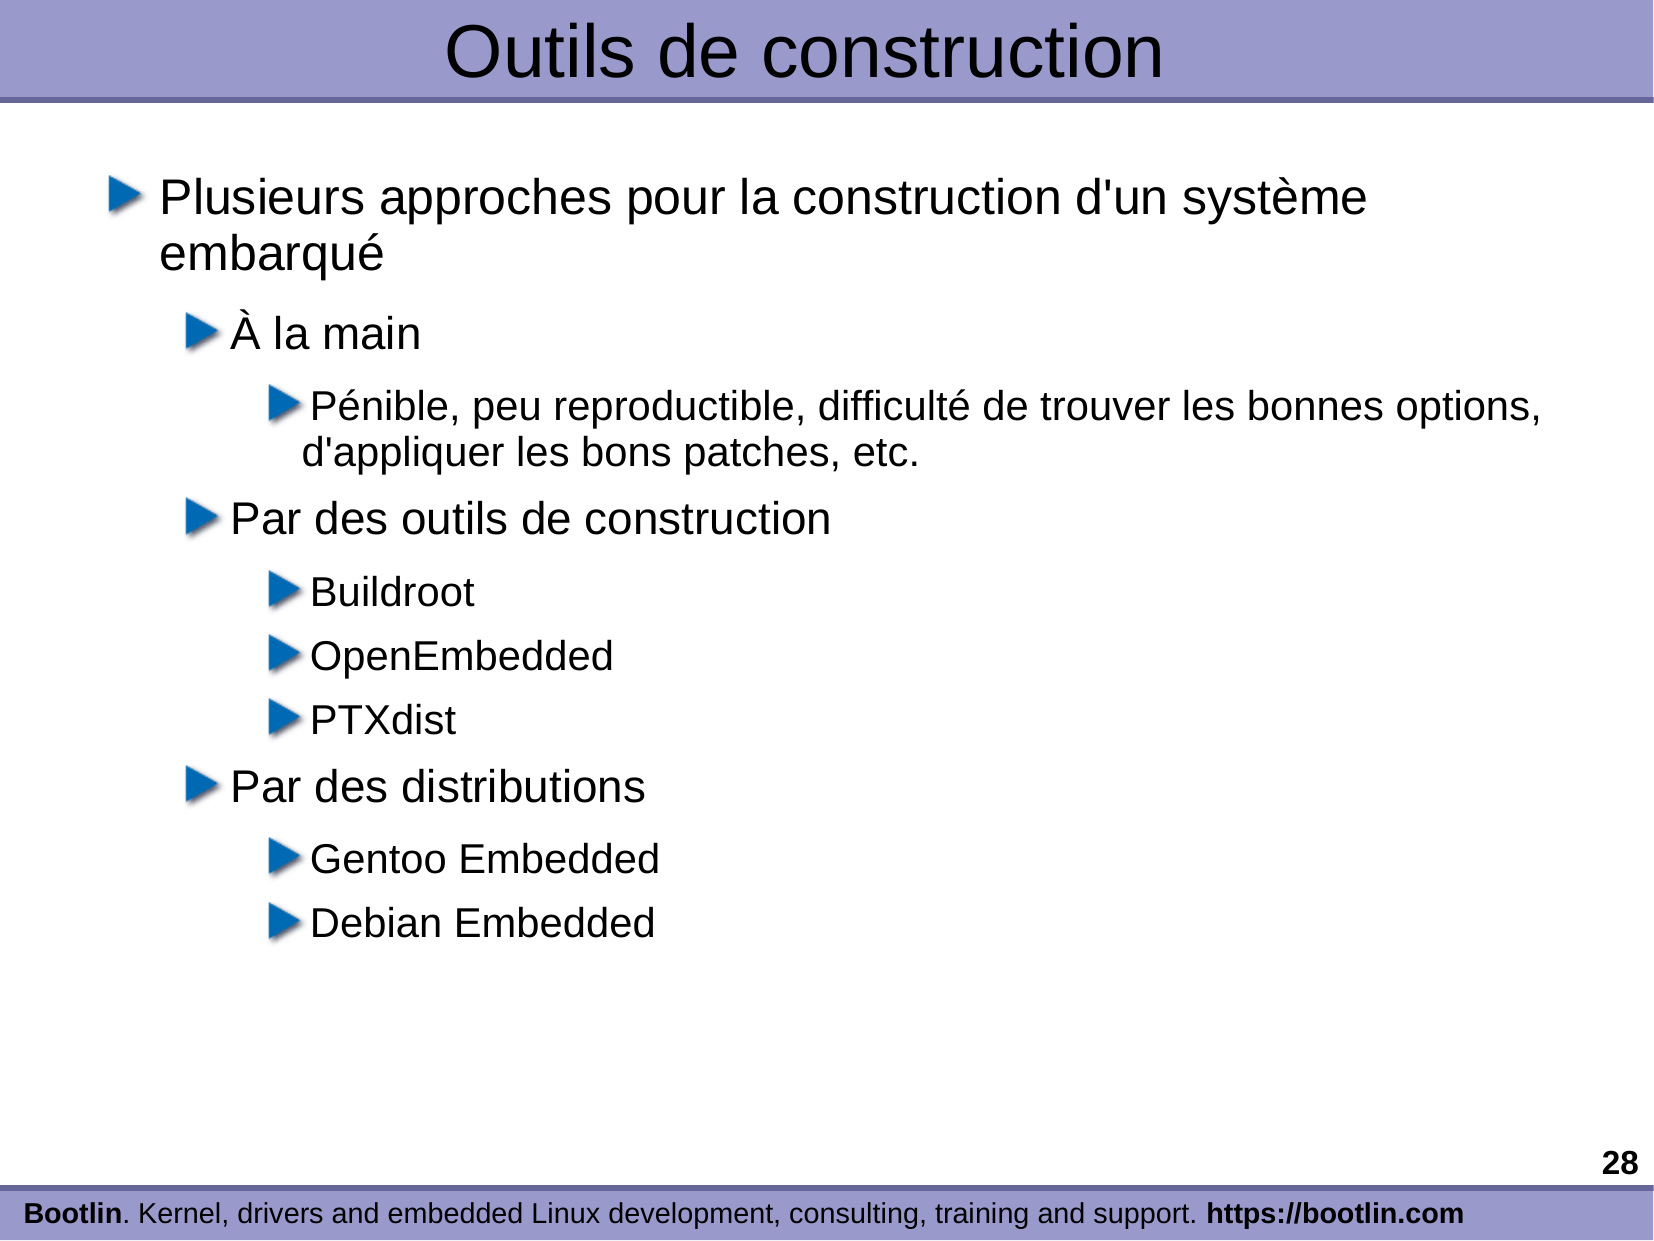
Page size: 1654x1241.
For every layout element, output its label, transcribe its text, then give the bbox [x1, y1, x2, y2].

title Outils de construction [60, 5, 1551, 97]
list Plusieurs approches pour la construction d'un système embarqué À la main Pénible, peu reproductible, difficulté de trouver les bonnes options, d'appliquer les bons patches, etc. Par des outils de construction Buildroot OpenEmbedded PTXdist Par des distributions Gentoo Embedded Debian Embedded [89, 169, 1582, 1128]
